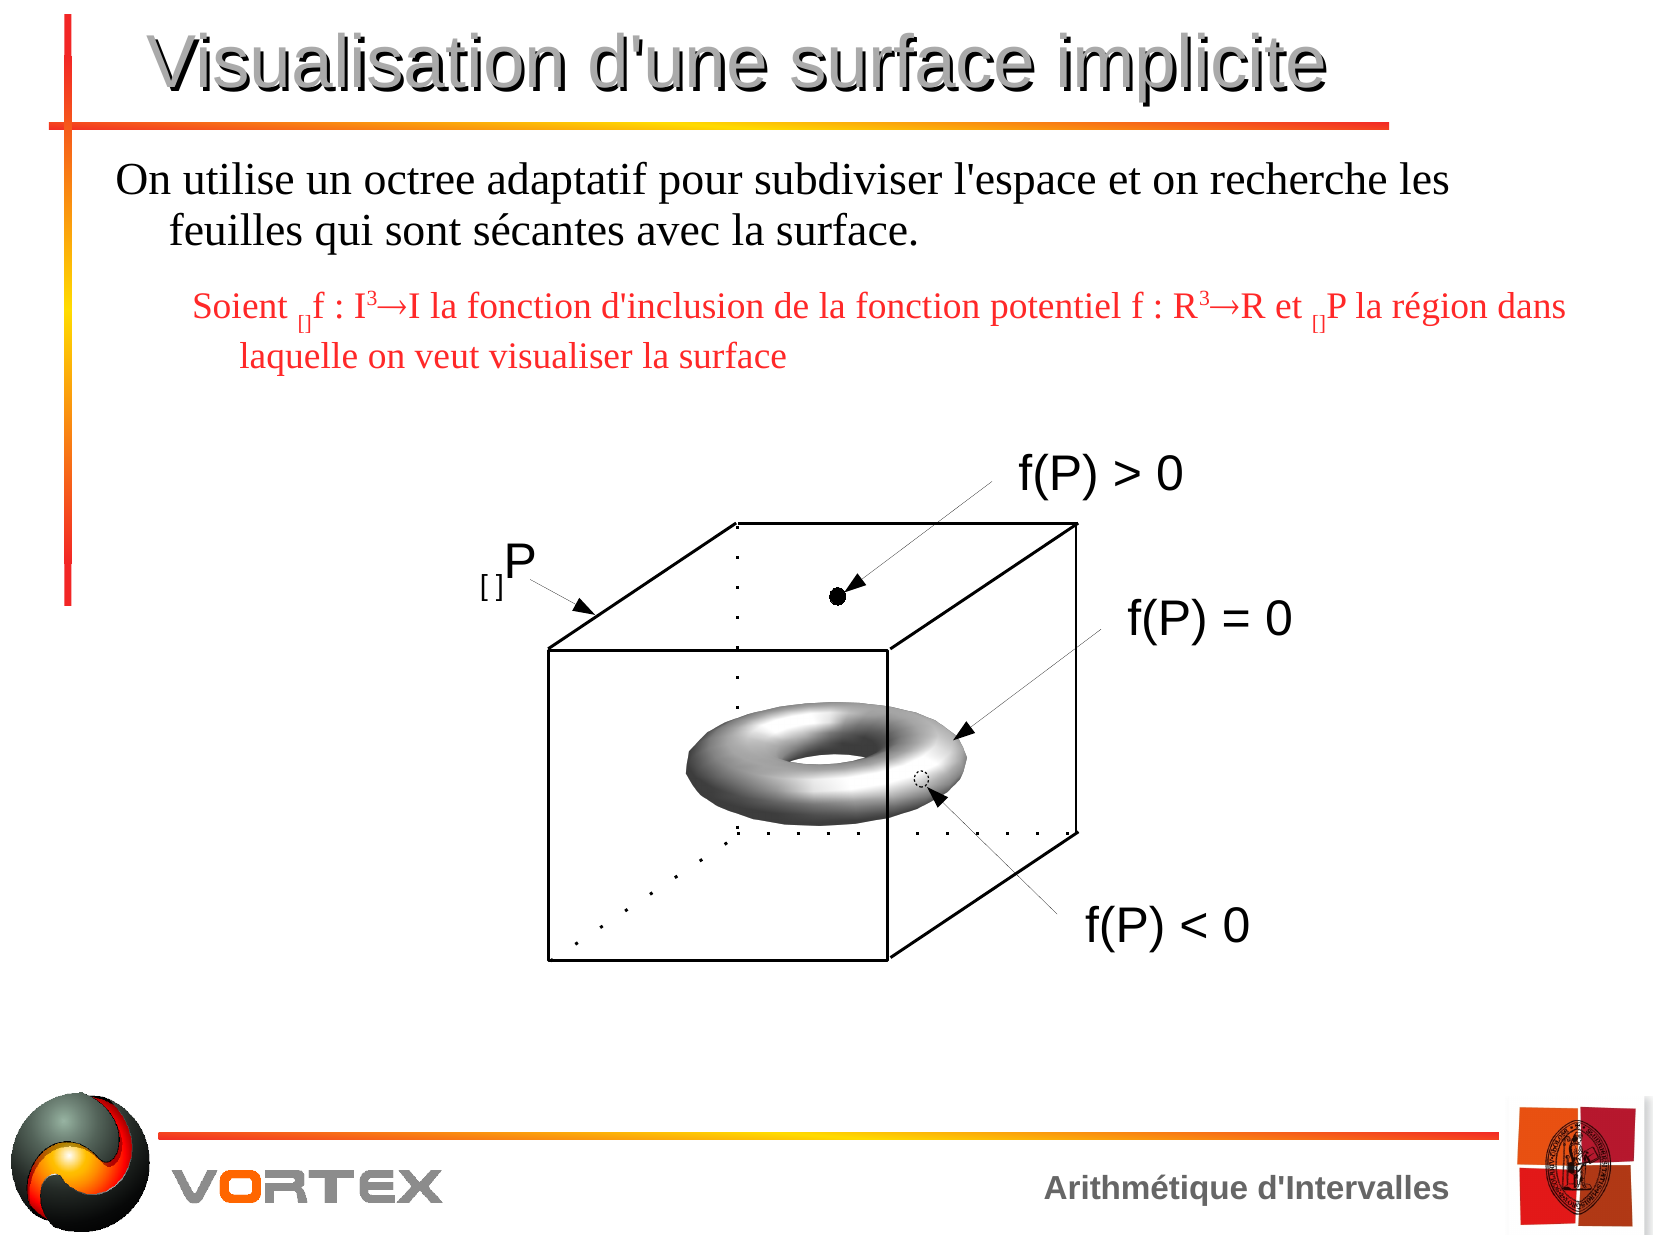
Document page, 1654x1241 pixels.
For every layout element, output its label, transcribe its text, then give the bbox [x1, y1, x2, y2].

text_box f(P) > 0 [1003, 437, 1238, 578]
list On utilise un octree adaptatif pour subdiviser l'espace et on recherche les feuilles qui sont sécantes avec la surface. Soient []f : I3I la fonction d'inclusion de la fonction potentiel f : R3R et []P la région dans laquelle on veut visualiser la surface [97, 153, 1571, 1109]
text_box [ ]P [465, 526, 555, 679]
text_box f(P) < 0 [1070, 890, 1313, 1030]
picture [11, 1092, 443, 1232]
text_box [ ]P [550, 652, 555, 679]
text_box [829, 587, 846, 606]
text_box f(P) = 0 [1112, 582, 1351, 722]
picture [1505, 1096, 1653, 1235]
title Visualisation d'une surface implicite [82, 4, 1392, 120]
